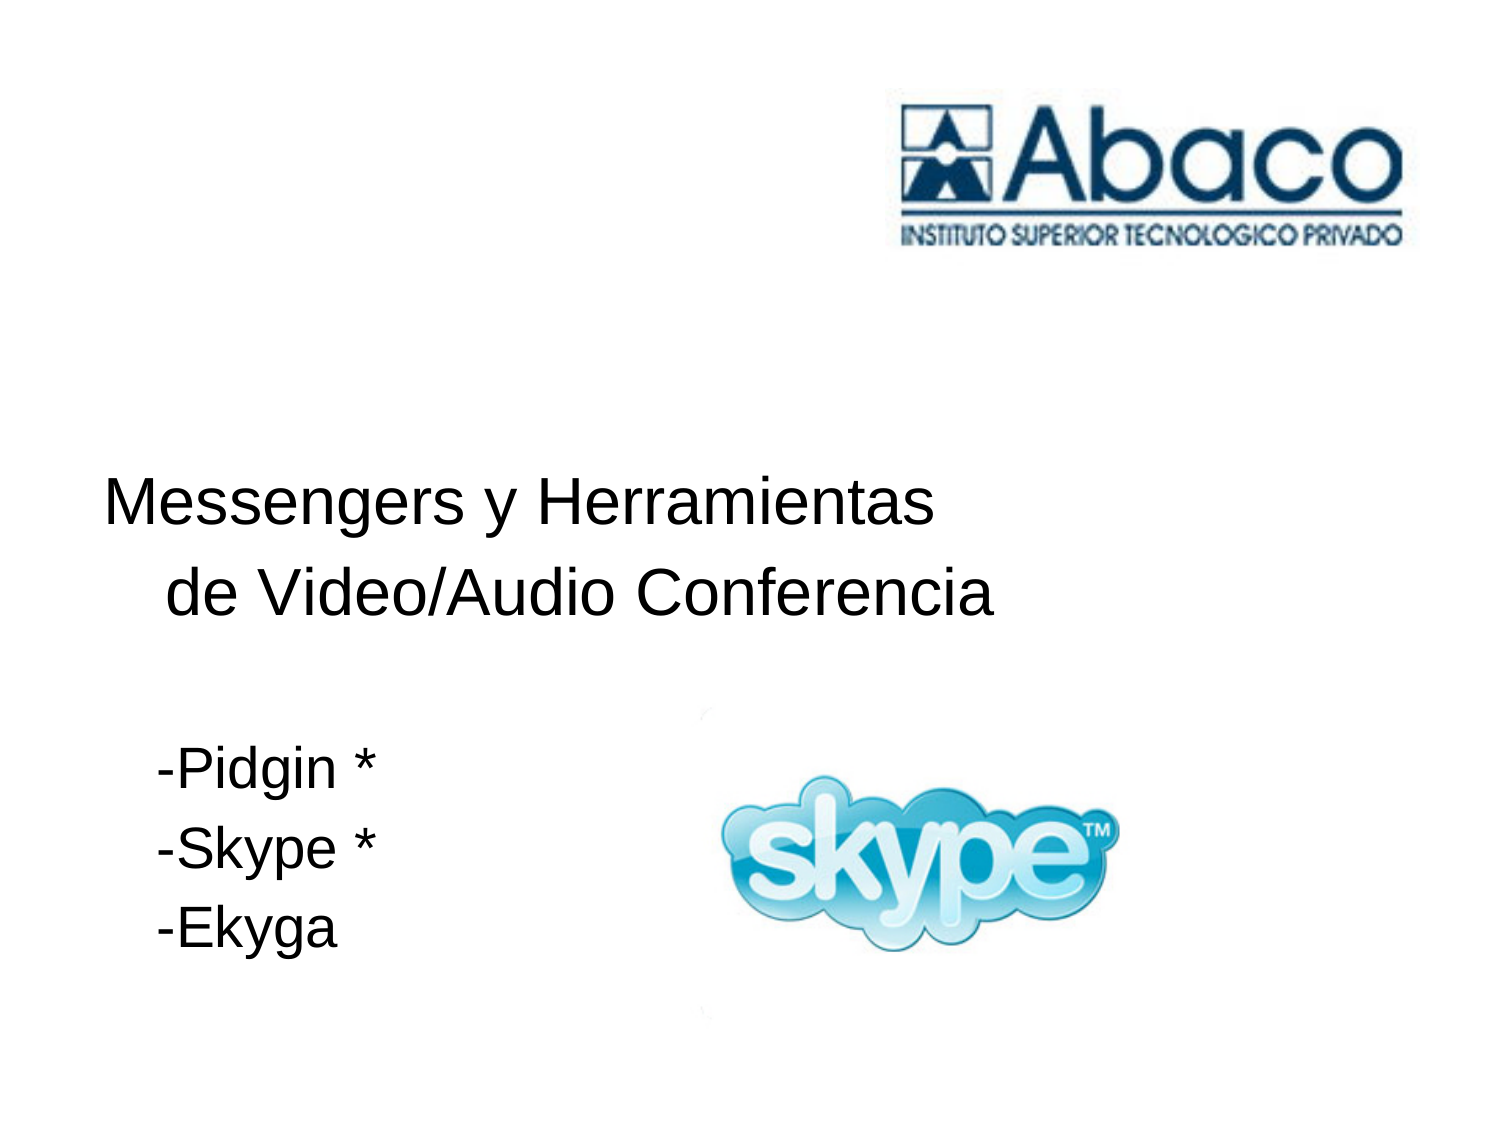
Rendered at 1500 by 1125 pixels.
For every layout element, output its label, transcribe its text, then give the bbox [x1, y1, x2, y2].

list Messengers y Herramientas de Video/Audio Conferencia -Pidgin * -Skype * -Ekyga [76, 456, 1388, 1012]
picture [690, 692, 1159, 1046]
picture [885, 88, 1420, 266]
